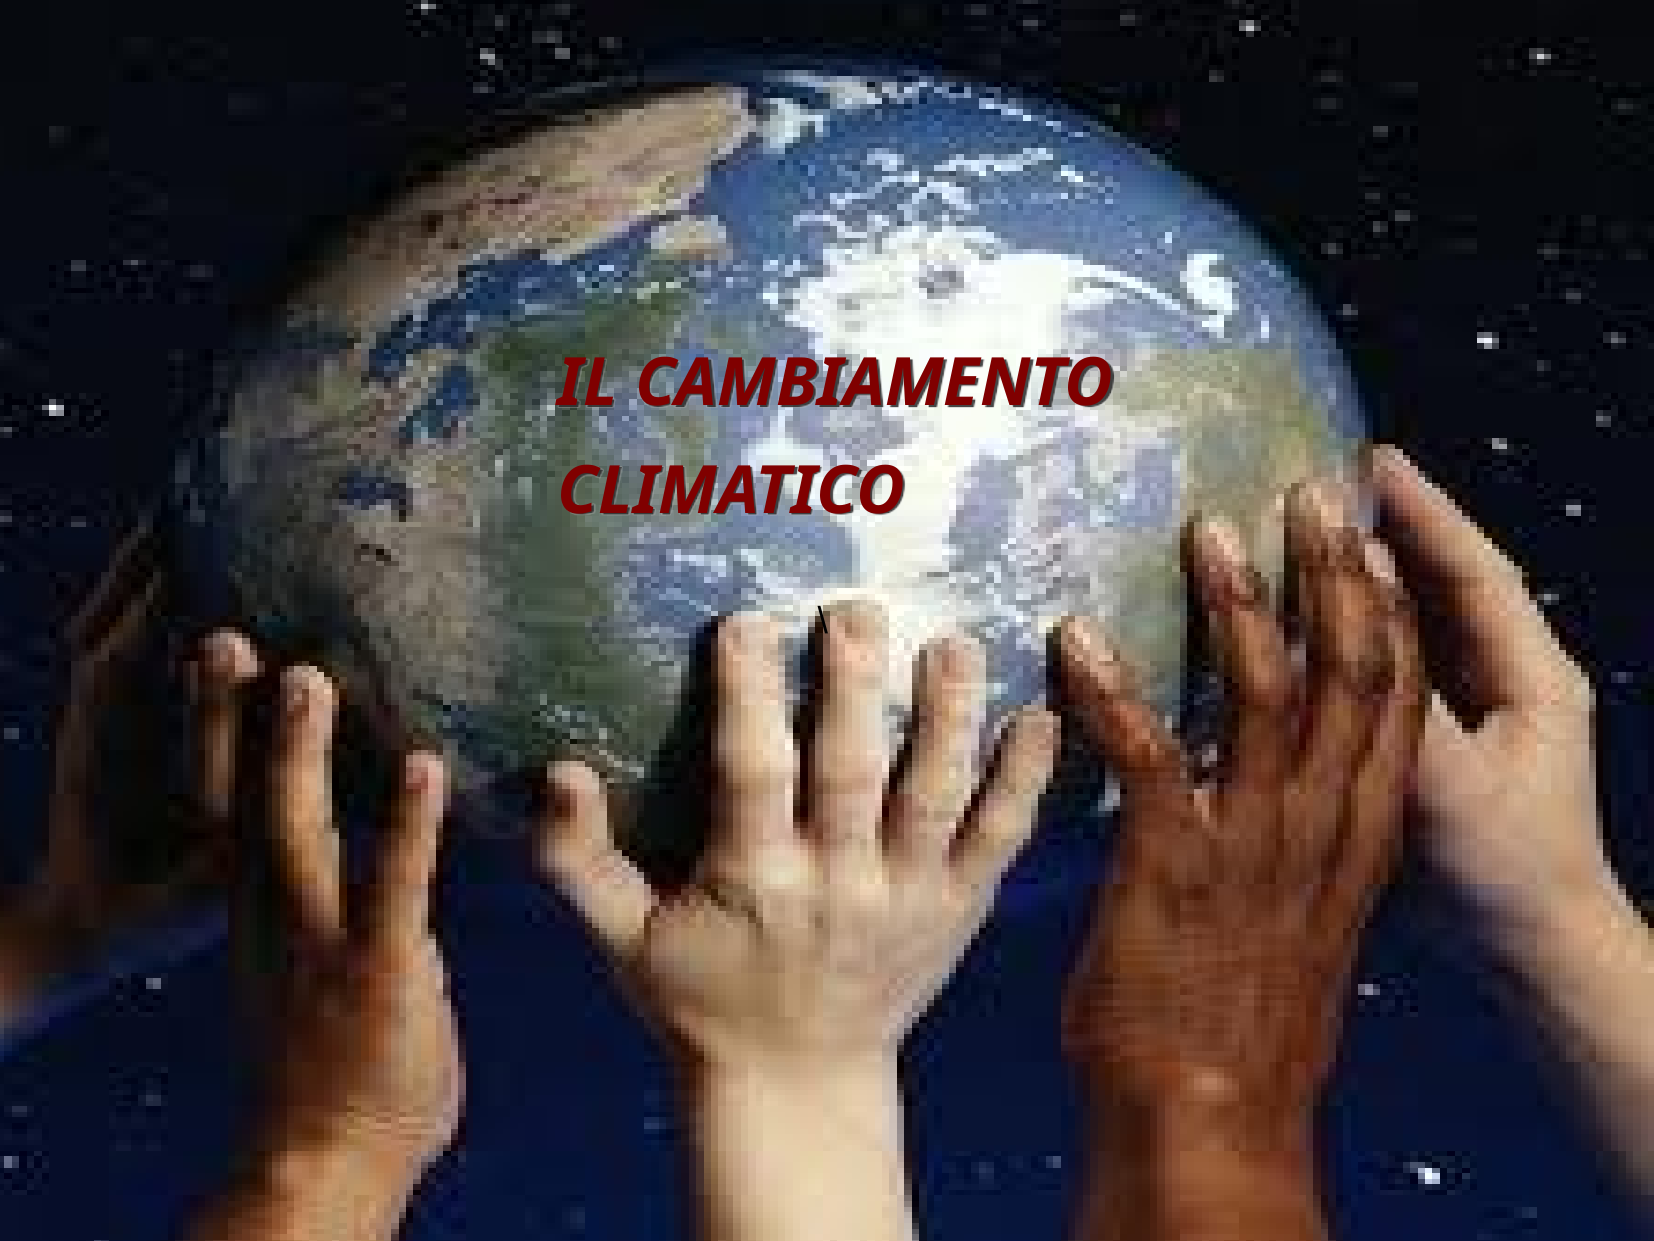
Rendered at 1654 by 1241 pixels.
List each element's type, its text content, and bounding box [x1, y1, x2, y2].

text_box \ [0, 0, 1654, 1241]
text_box IL CAMBIAMENTO CLIMATICO [543, 319, 1654, 685]
